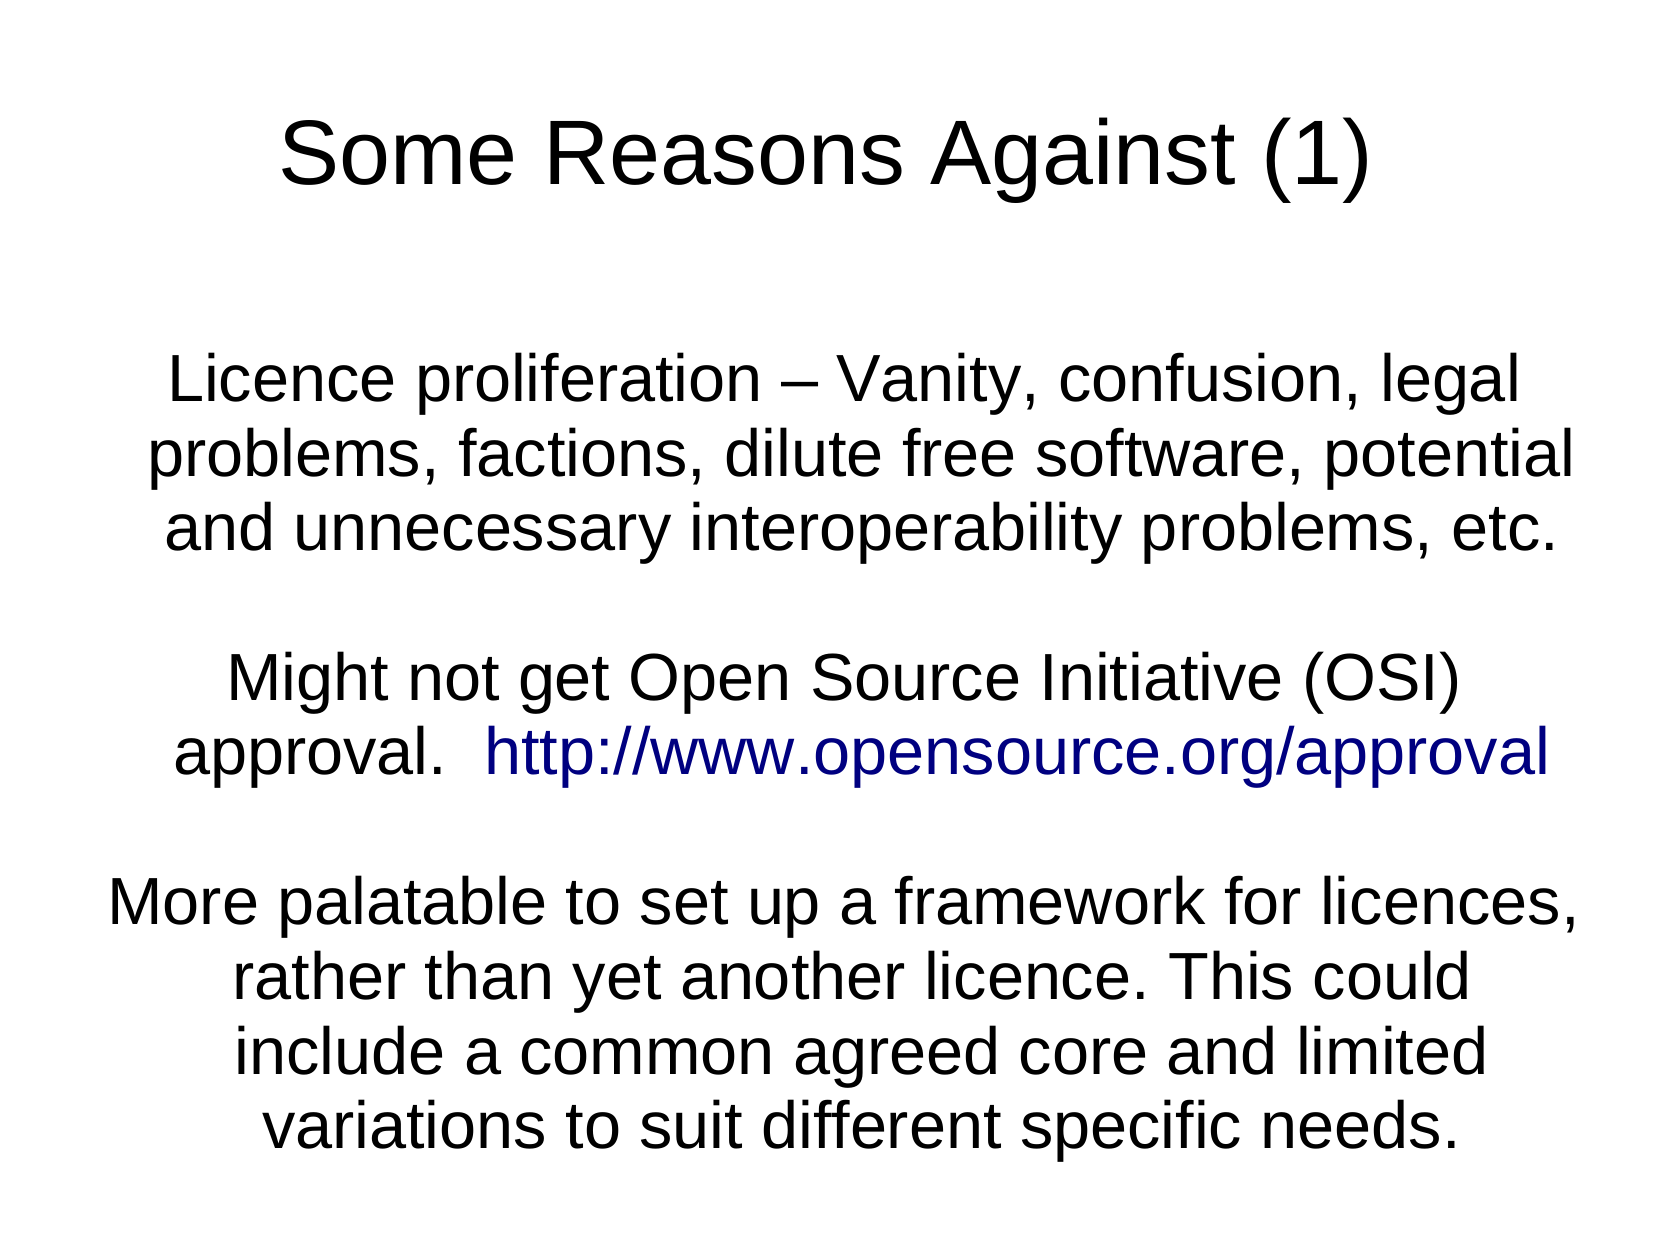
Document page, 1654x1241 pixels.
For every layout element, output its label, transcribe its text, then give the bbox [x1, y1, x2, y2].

title Some Reasons Against (1) [82, 49, 1571, 257]
subtitle Licence proliferation – Vanity, confusion, legal problems, factions, dilute free software, potential and unnecessary interoperability problems, etc. Might not get Open Source Initiative (OSI) approval. http://www.opensource.org/approval More palatable to set up a framework for licences, rather than yet another licence. This could include a common agreed core and limited variations to suit different specific needs. [59, 295, 1595, 1209]
